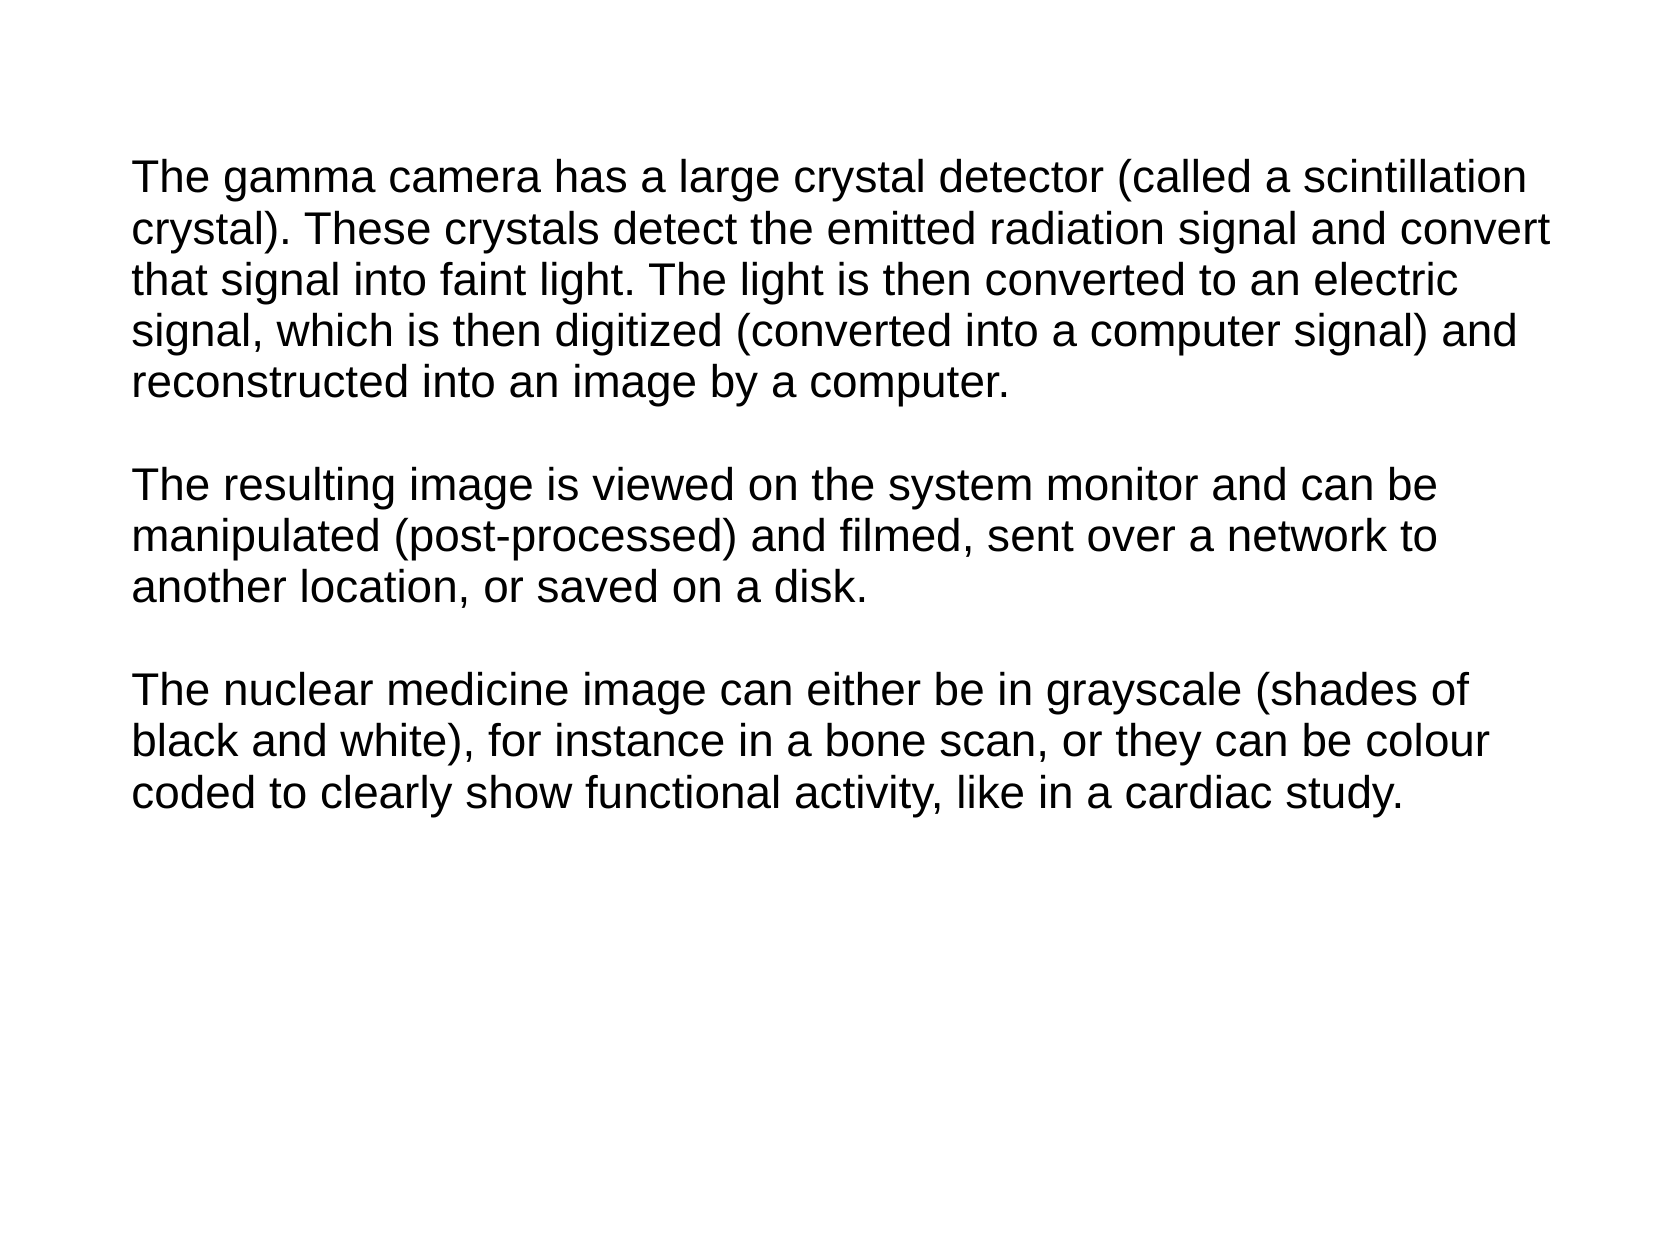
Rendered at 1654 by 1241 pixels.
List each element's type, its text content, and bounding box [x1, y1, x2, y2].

text_box The gamma camera has a large crystal detector (called a scintillation crystal). These crystals detect the emitted radiation signal and convert that signal into faint light. The light is then converted to an electric signal, which is then digitized (converted into a computer signal) and reconstructed into an image by a computer. The resulting image is viewed on the system monitor and can be manipulated (post-processed) and filmed, sent over a network to another location, or saved on a disk. The nuclear medicine image can either be in grayscale (shades of black and white), for instance in a bone scan, or they can be colour coded to clearly show functional activity, like in a cardiac study. [116, 144, 1583, 826]
